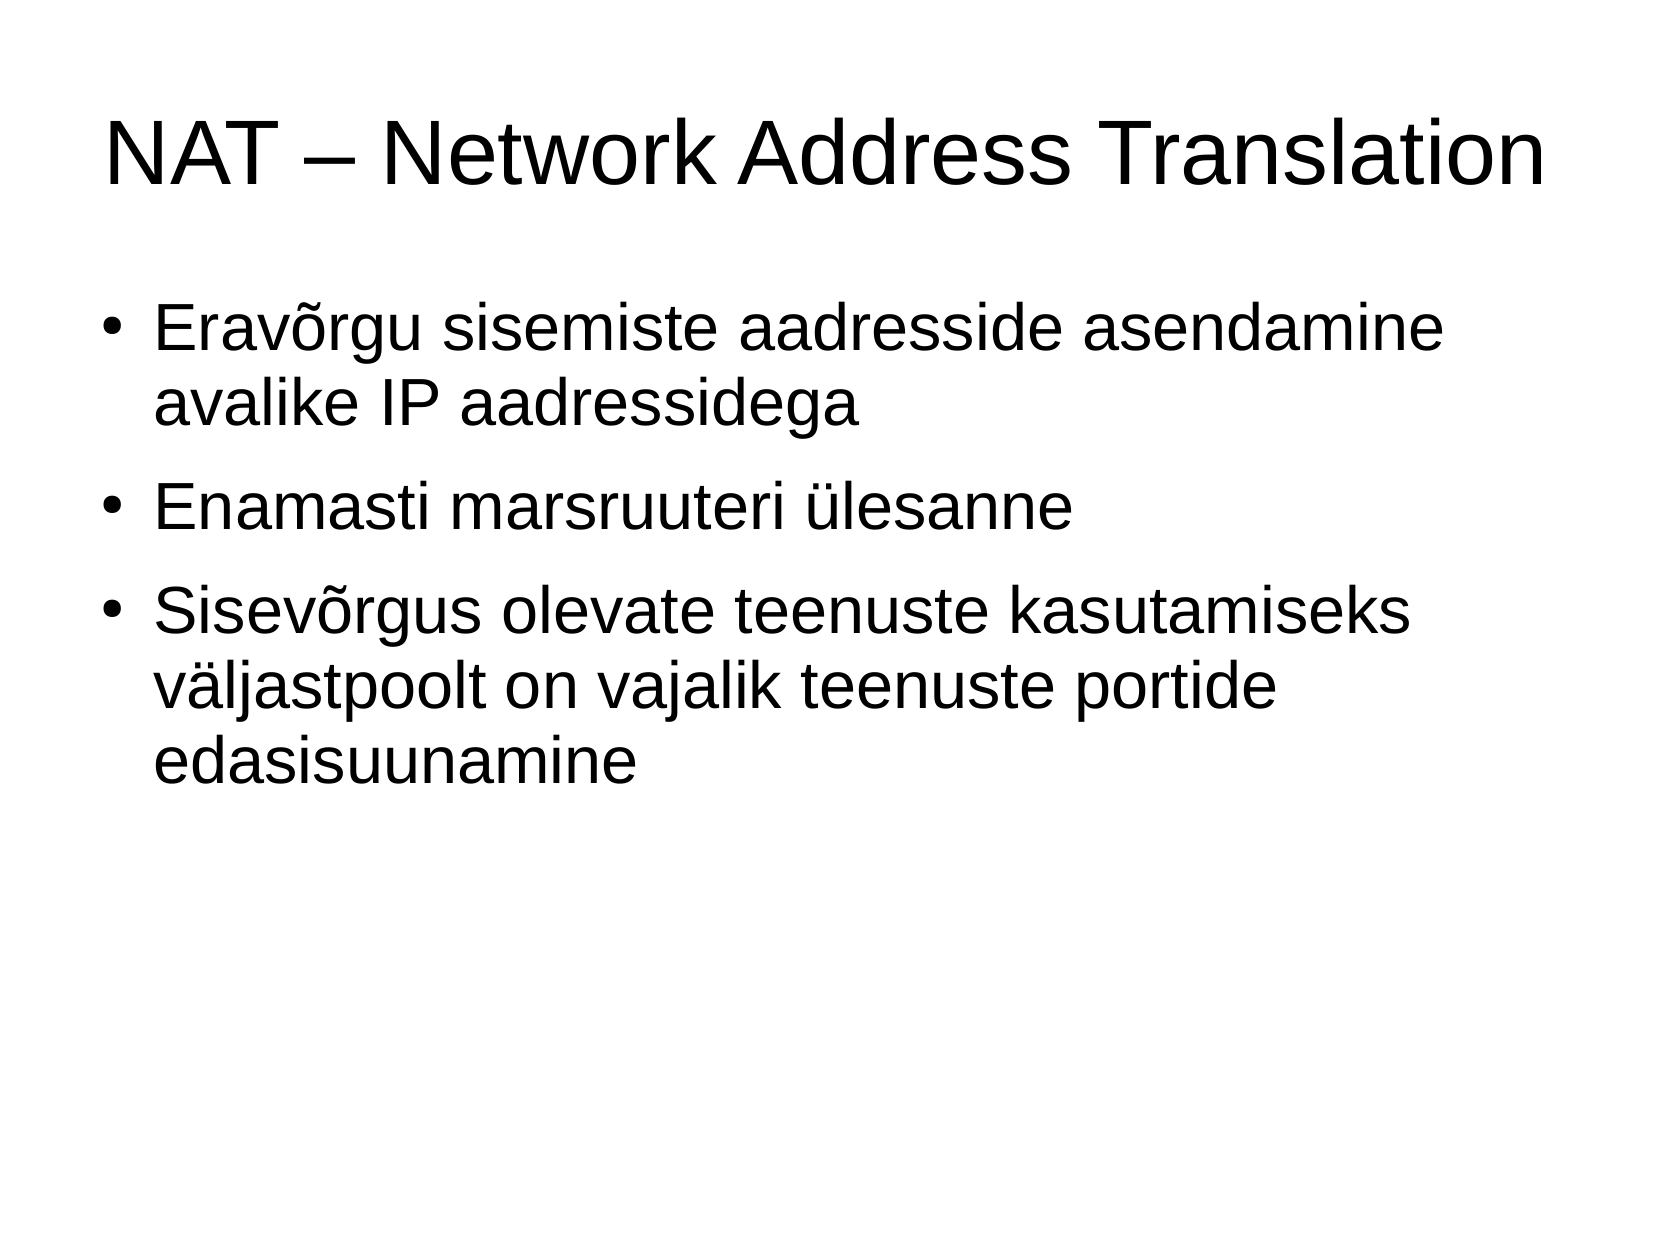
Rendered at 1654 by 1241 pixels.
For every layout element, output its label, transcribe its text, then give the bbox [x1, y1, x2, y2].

list Eravõrgu sisemiste aadresside asendamine avalike IP aadressidega Enamasti marsruuteri ülesanne Sisevõrgus olevate teenuste kasutamiseks väljastpoolt on vajalik teenuste portide edasisuunamine [82, 290, 1538, 1010]
title NAT – Network Address Translation [82, 49, 1571, 257]
